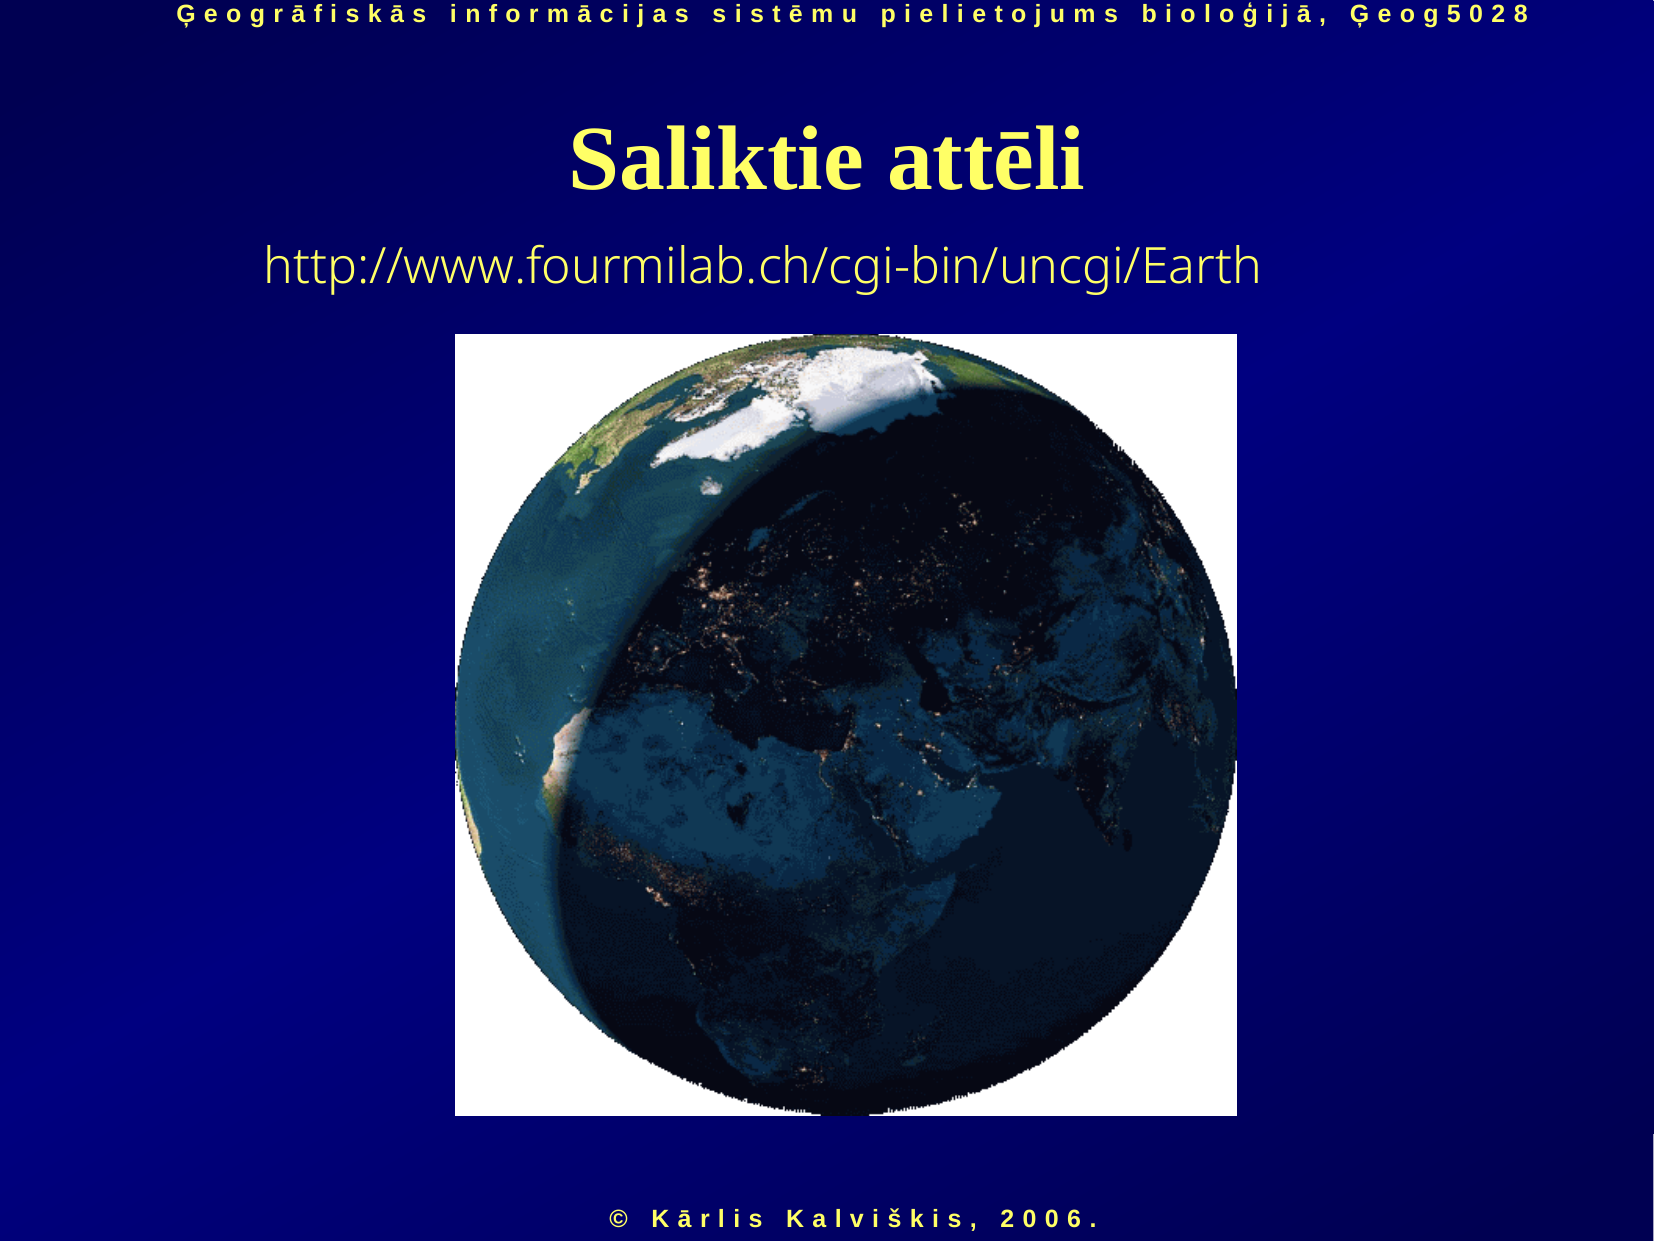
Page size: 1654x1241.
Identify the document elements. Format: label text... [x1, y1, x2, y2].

picture [455, 334, 1237, 1116]
title Saliktie attēli [121, 102, 1534, 216]
text_box http://www.fourmilab.ch/cgi-bin/uncgi/Earth [210, 229, 1418, 288]
